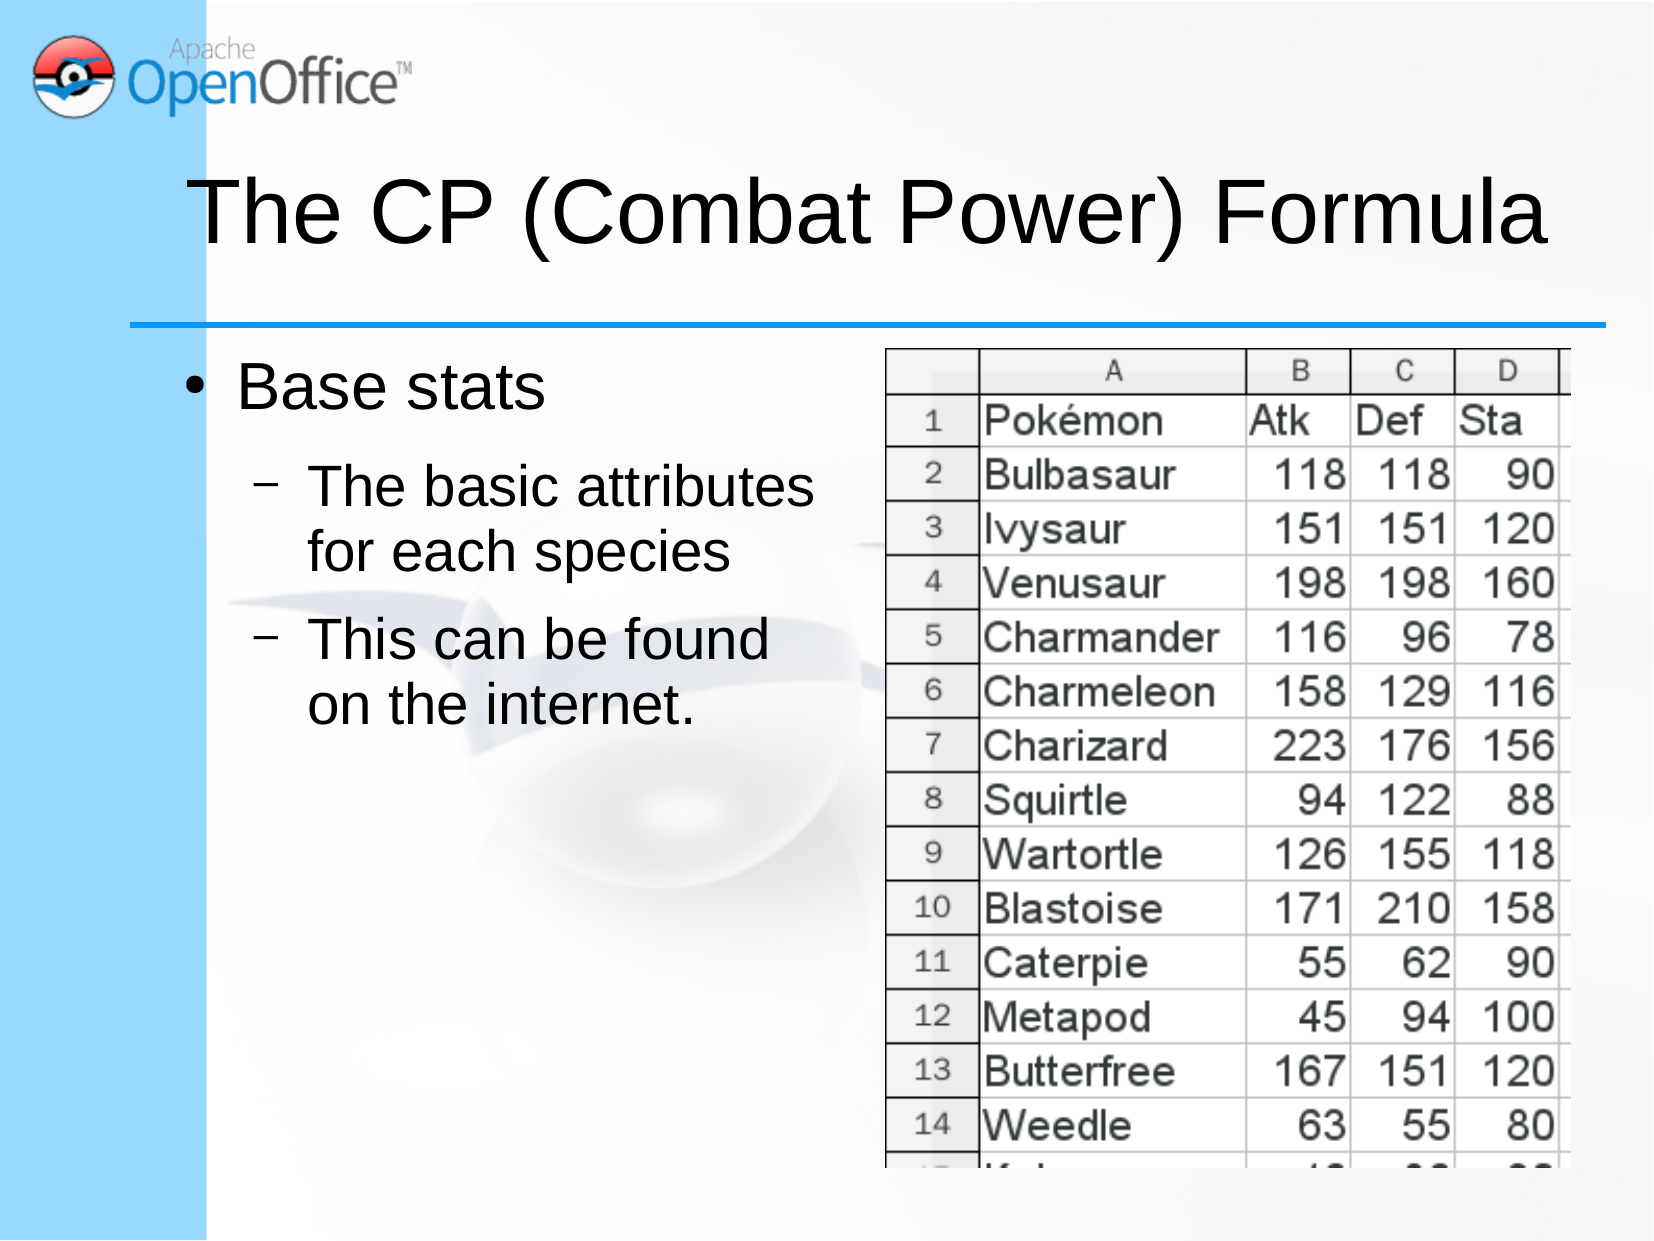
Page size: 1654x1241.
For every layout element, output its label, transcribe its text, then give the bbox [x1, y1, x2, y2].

list Base stats The basic attributes for each species This can be found on the internet. [165, 349, 852, 1168]
picture [31, 2, 1654, 1241]
title The CP (Combat Power) Formula [165, 108, 1571, 316]
